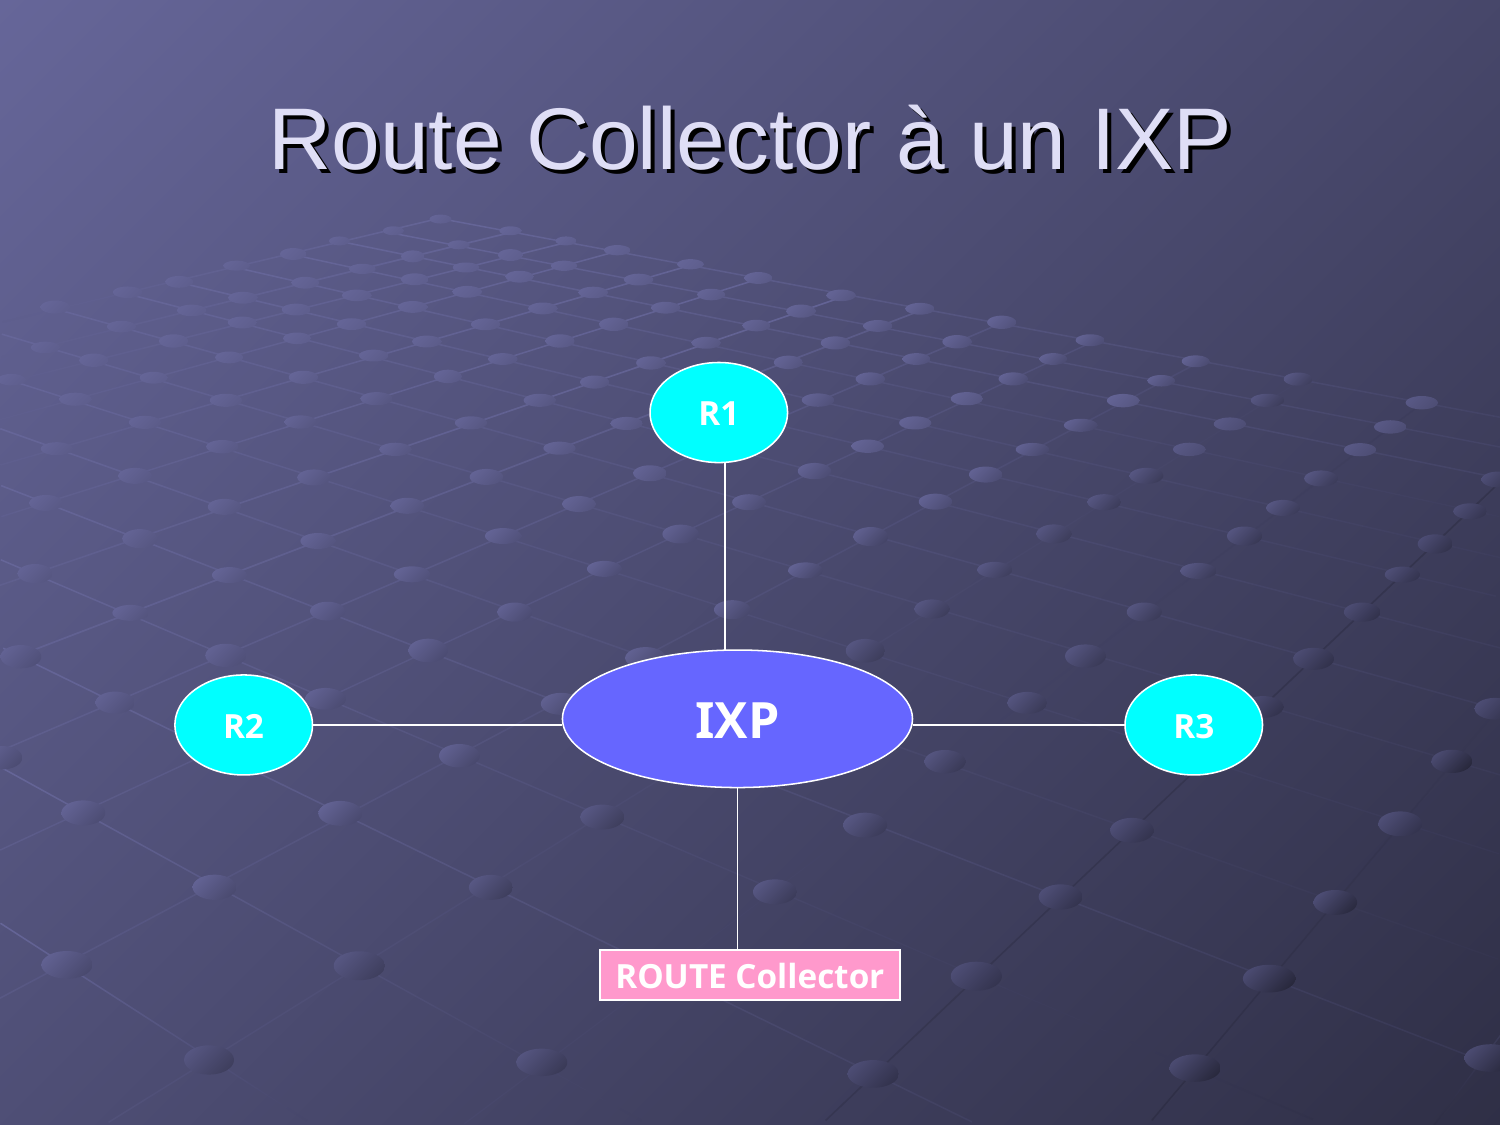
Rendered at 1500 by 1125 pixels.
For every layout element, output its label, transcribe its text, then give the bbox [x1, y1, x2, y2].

text_box ROUTE Collector [600, 950, 901, 1000]
text_box R3 [1125, 674, 1263, 775]
text_box R1 [650, 362, 788, 463]
text_box IXP [562, 650, 913, 788]
title Route Collector à un IXP [75, 45, 1426, 233]
text_box R2 [174, 674, 313, 775]
